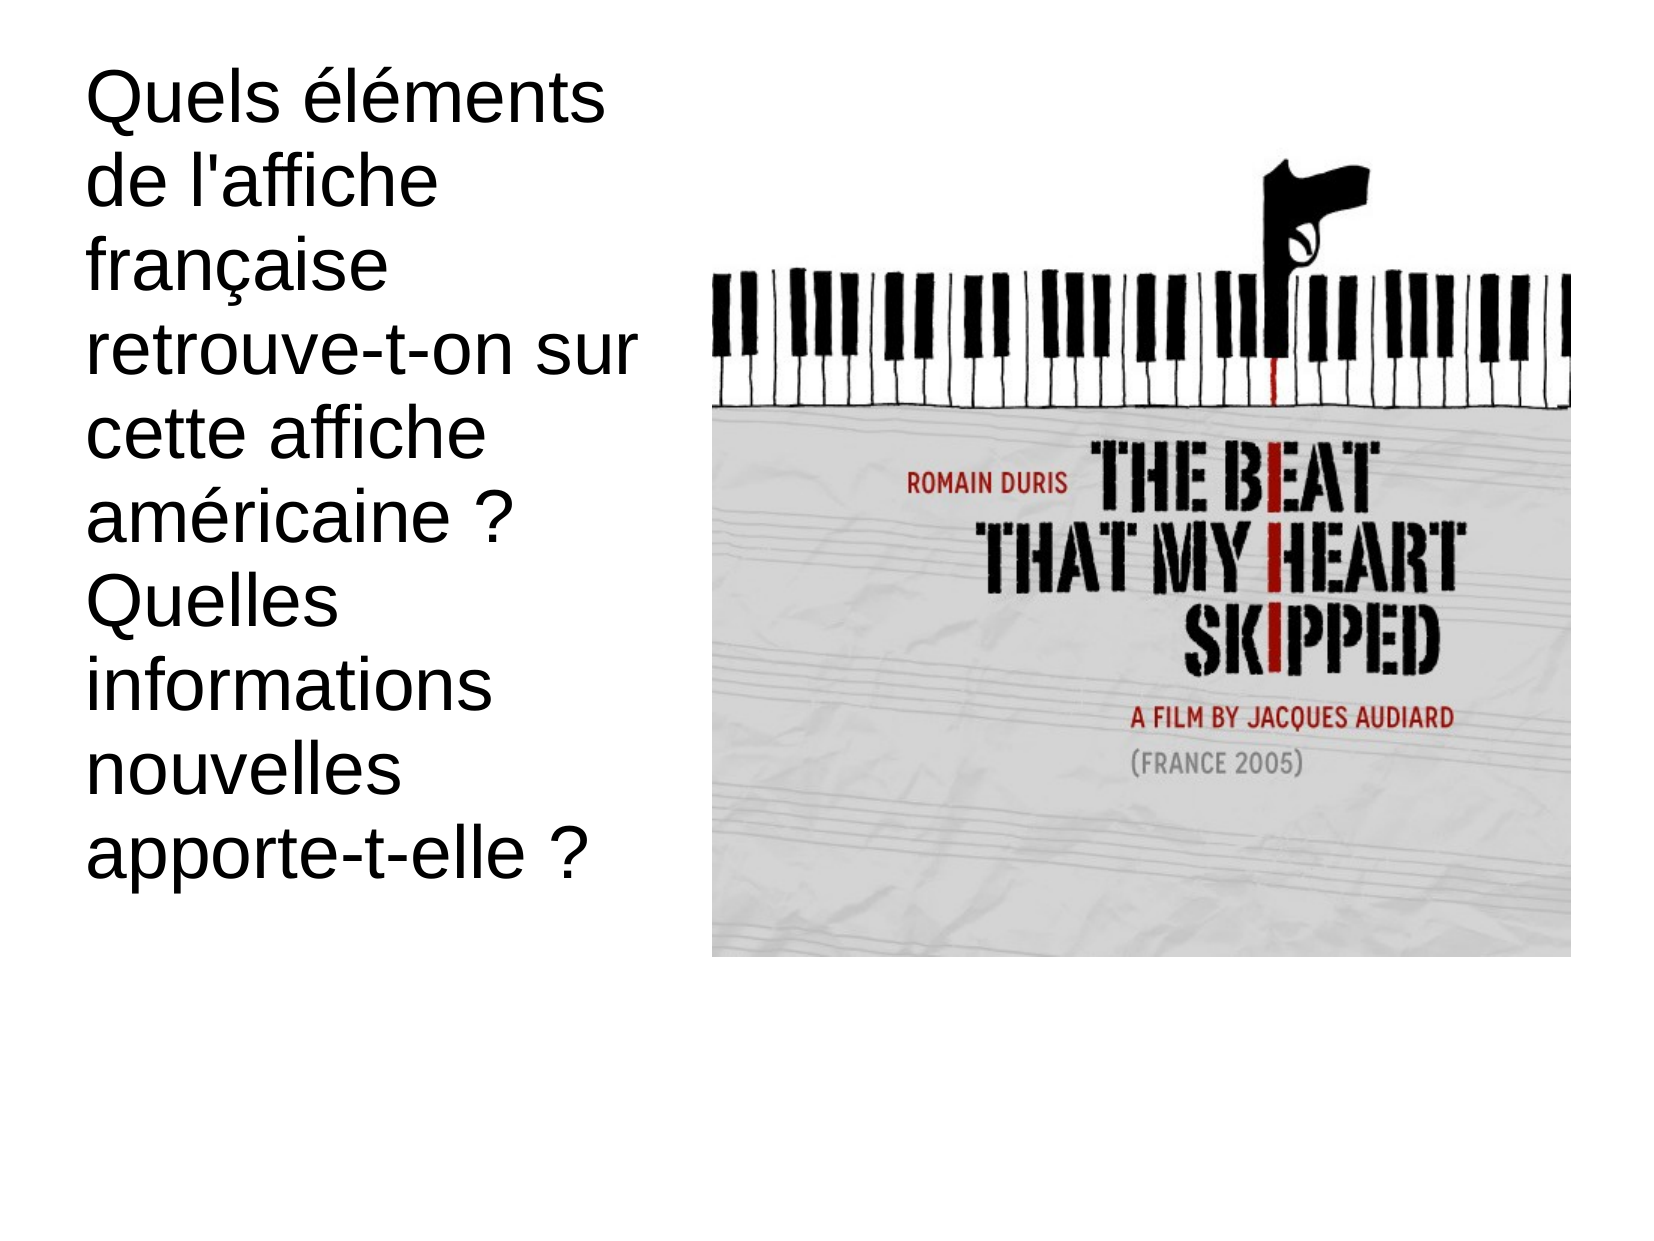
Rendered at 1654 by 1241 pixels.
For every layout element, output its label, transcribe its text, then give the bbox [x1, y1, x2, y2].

text_box Quels éléments de l'affiche française retrouve-t-on sur cette affiche américaine ? Quelles informations nouvelles apporte-t-elle ? [70, 47, 709, 902]
picture [712, 52, 1571, 957]
